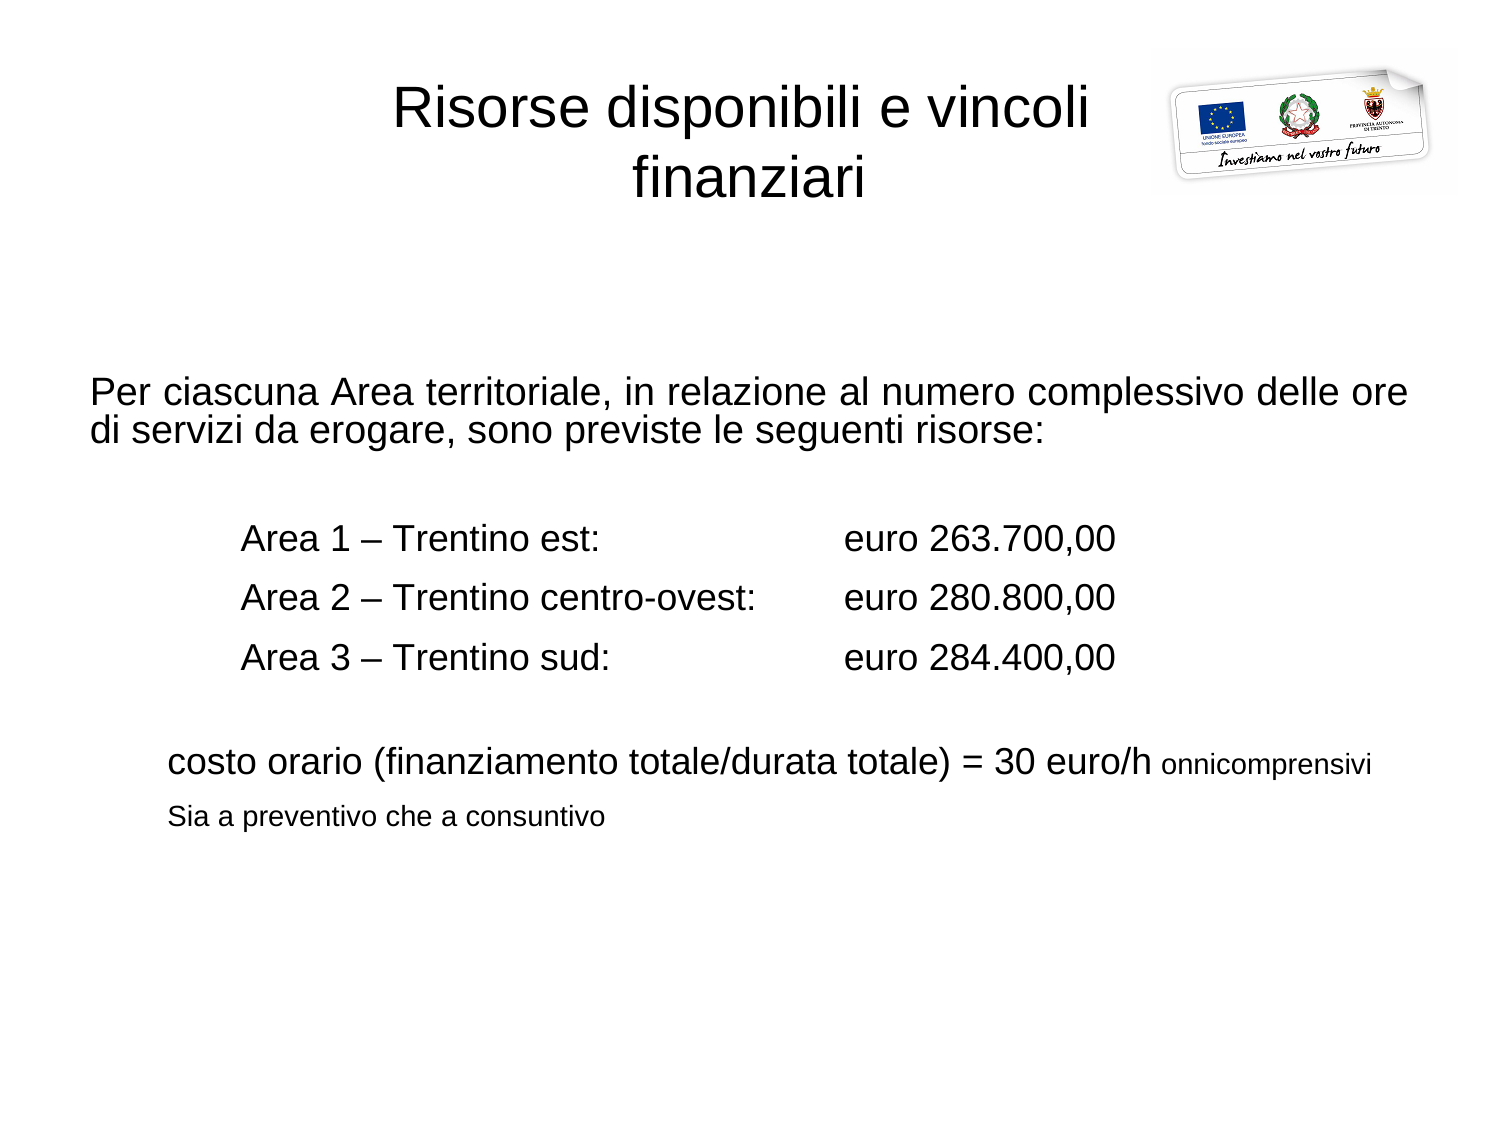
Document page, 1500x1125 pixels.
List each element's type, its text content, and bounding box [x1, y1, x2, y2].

picture [1151, 48, 1459, 196]
list Per ciascuna Area territoriale, in relazione al numero complessivo delle ore di servizi da erogare, sono previste le seguenti risorse: Area 1 – Trentino est: euro 263.700,00 Area 2 – Trentino centro-ovest: euro 280.800,00 Area 3 – Trentino sud: euro 284.400,00 costo orario (finanziamento totale/durata totale) = 30 euro/h onnicomprensivi Sia a preventivo che a consuntivo [75, 262, 1426, 1005]
title Risorse disponibili e vincoli finanziari [75, 45, 1426, 233]
